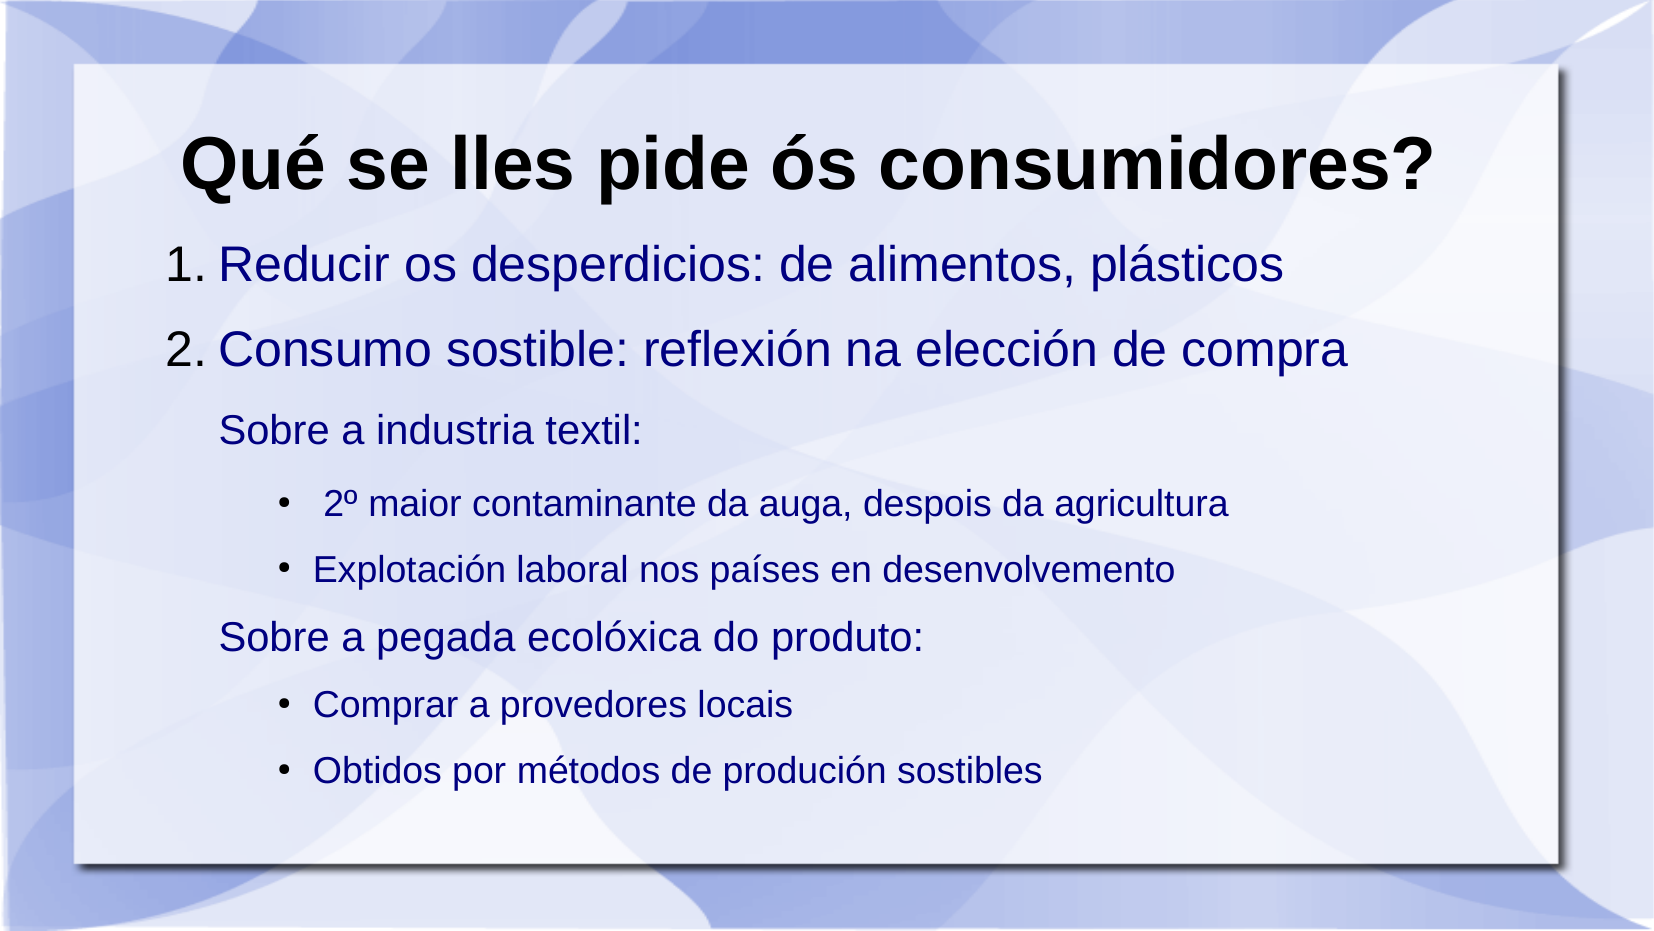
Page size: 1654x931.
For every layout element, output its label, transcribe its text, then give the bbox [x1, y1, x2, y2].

list Reducir os desperdicios: de alimentos, plásticos Consumo sostible: reflexión na elección de compra Sobre a industria textil: 2º maior contaminante da auga, despois da agricultura Explotación laboral nos países en desenvolvemento Sobre a pegada ecolóxica do produto: Comprar a provedores locais Obtidos por métodos de produción sostibles [147, 236, 1506, 867]
picture [0, 0, 1654, 931]
title Qué se lles pide ós consumidores? [82, 90, 1536, 237]
